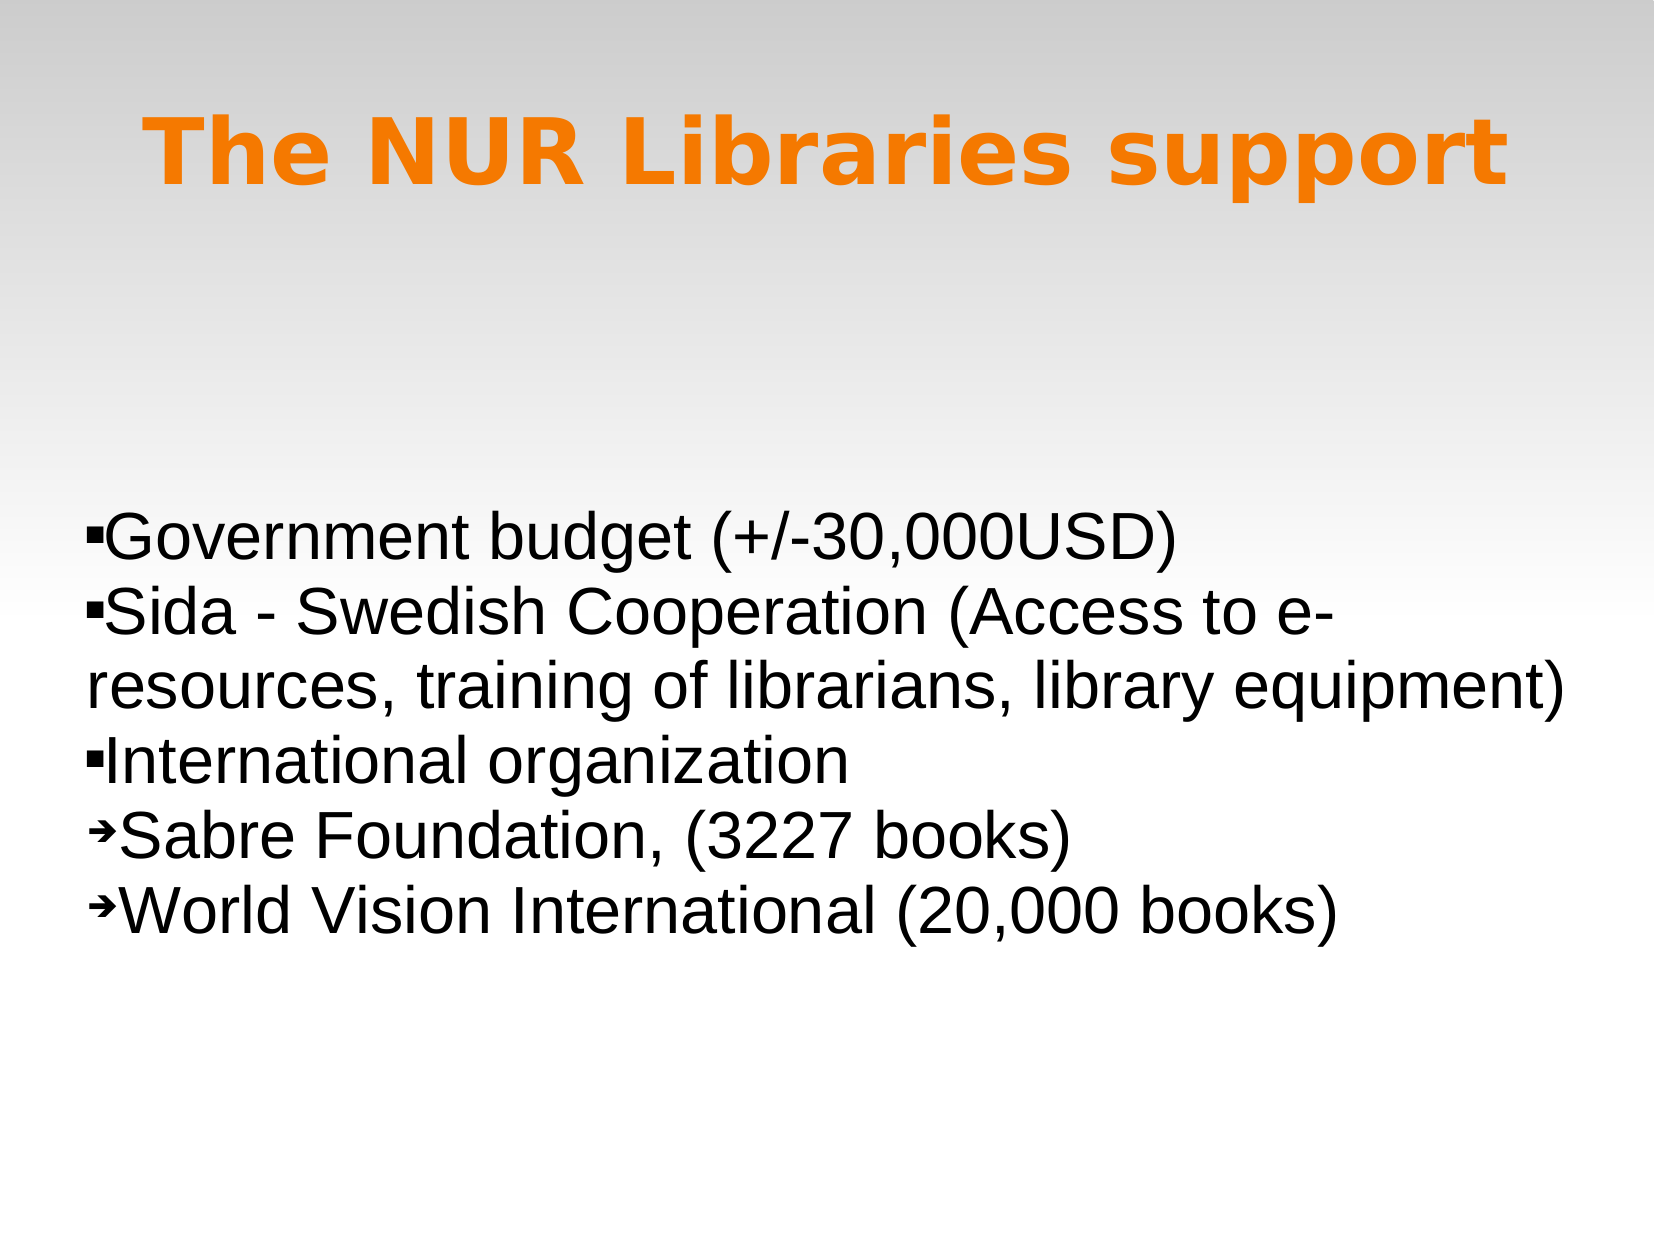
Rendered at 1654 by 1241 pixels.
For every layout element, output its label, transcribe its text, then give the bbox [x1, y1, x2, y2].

subtitle Government budget (+/-30,000USD) Sida - Swedish Cooperation (Access to e-resources, training of librarians, library equipment) International organization Sabre Foundation, (3227 books) World Vision International (20,000 books) [86, 358, 1576, 1163]
title The NUR Libraries support [82, 49, 1571, 257]
